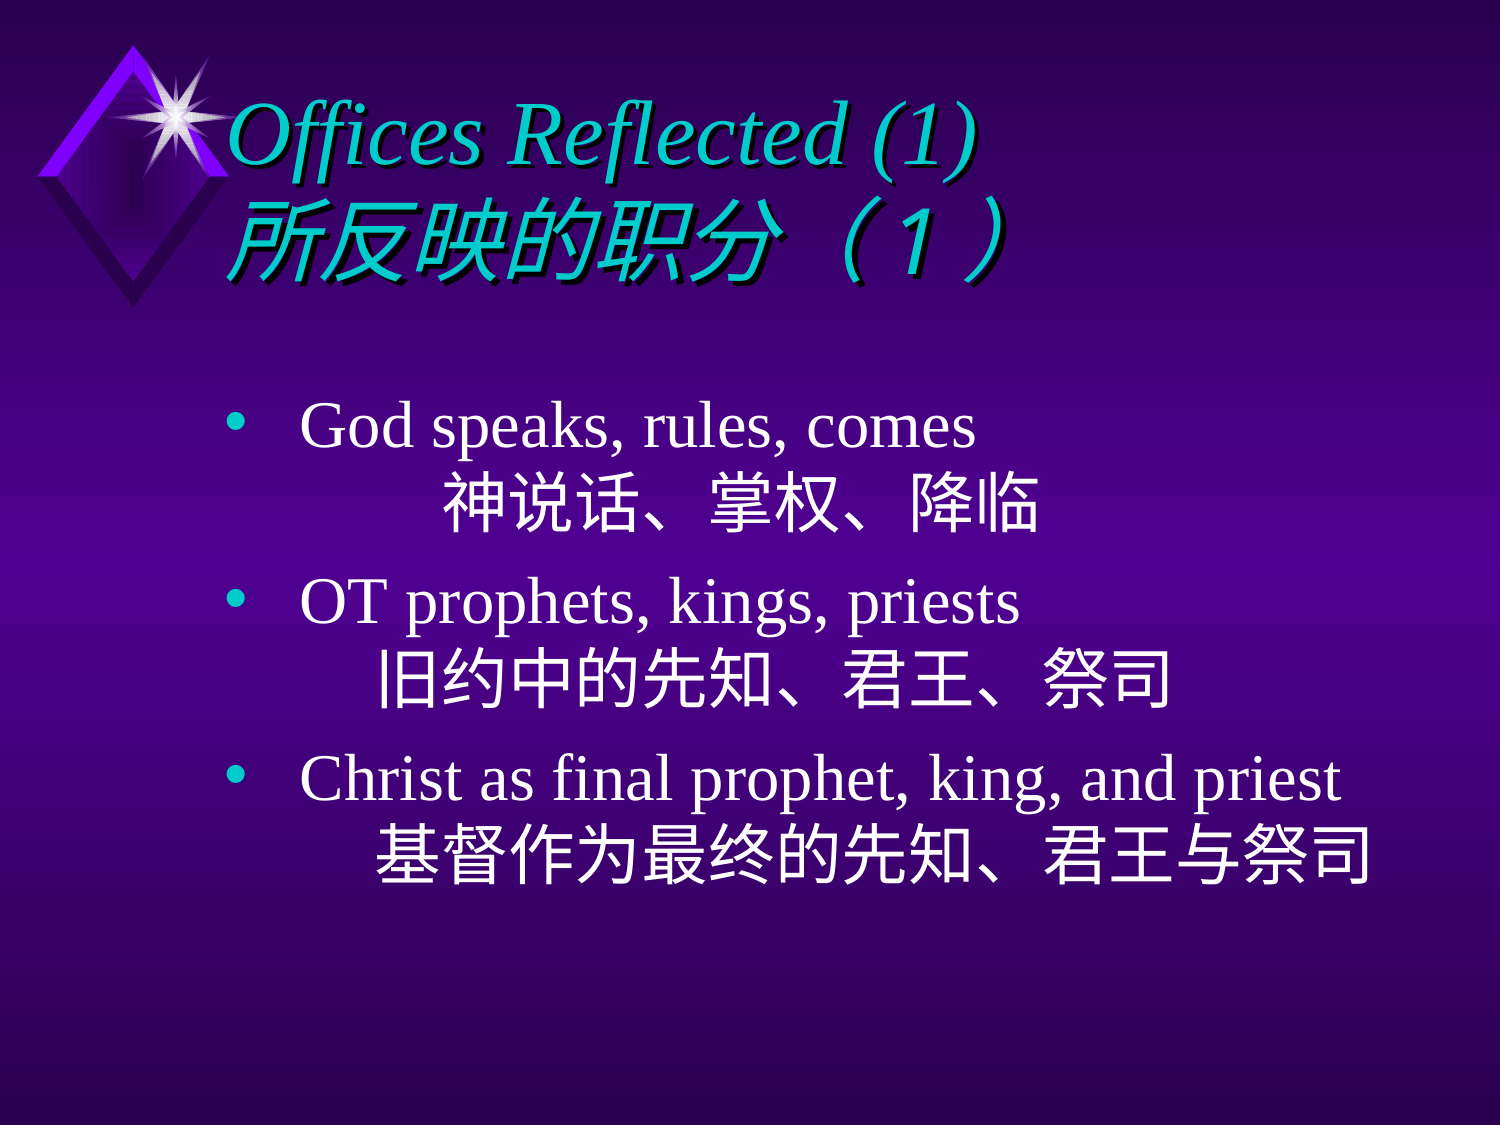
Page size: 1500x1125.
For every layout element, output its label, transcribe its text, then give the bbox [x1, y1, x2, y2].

title Offices Reflected (1) 所反映的职分（1） [224, 65, 1388, 301]
list God speaks, rules, comes 神说话、掌权、降临 OT prophets, kings, priests 旧约中的先知、君王、祭司 Christ as final prophet, king, and priest 基督作为最终的先知、君王与祭司 [112, 380, 1388, 899]
